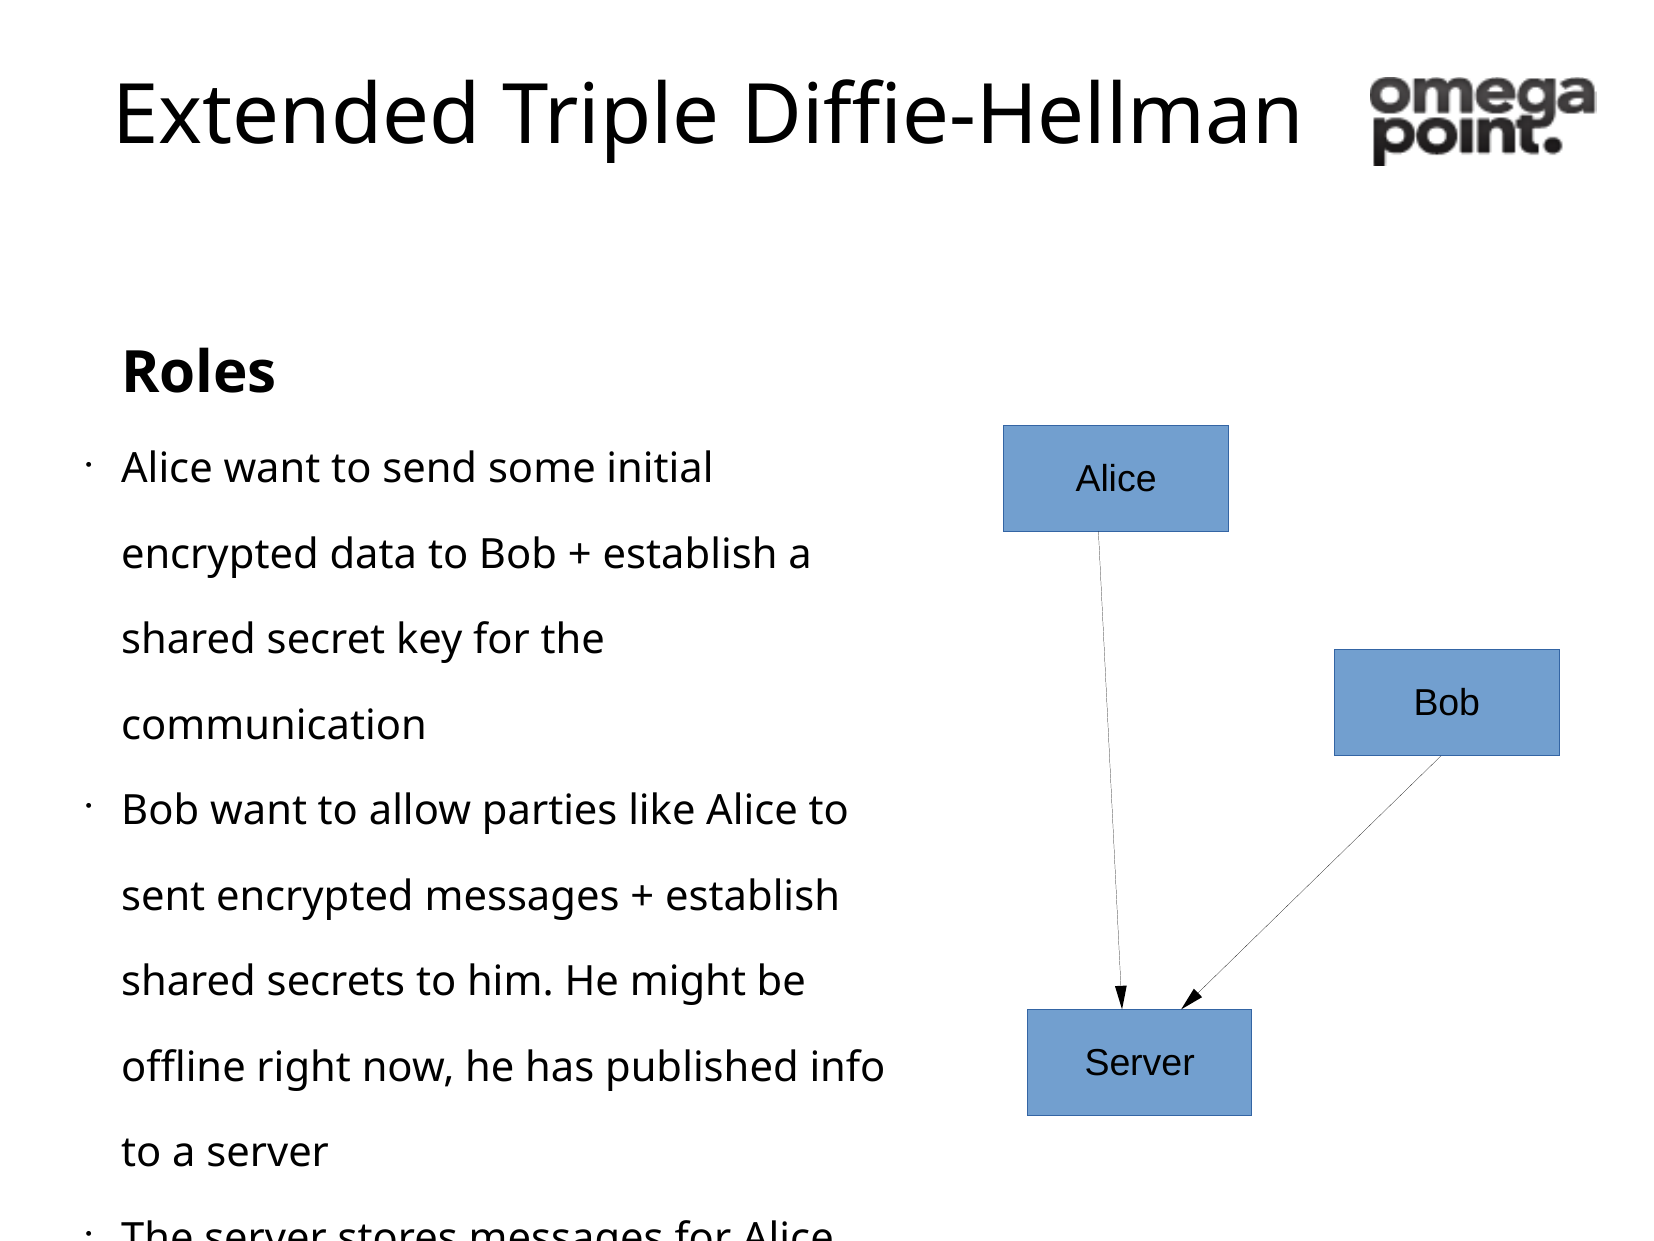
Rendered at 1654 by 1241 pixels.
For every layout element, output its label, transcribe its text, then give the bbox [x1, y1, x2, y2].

text_box Roles Alice want to send some initial encrypted data to Bob + establish a shared secret key for the communication Bob want to allow parties like Alice to sent encrypted messages + establish shared secrets to him. He might be offline right now, he has published info to a server The server stores messages for Alice and Bob to recieve and lets Bob publish data which the server might provide to parties like Alice [70, 283, 934, 1241]
text_box Alice [1003, 425, 1229, 532]
picture [1370, 77, 1597, 166]
text_box Server [1027, 1009, 1252, 1116]
text_box Extended Triple Diffie-Hellman [0, 0, 1453, 269]
text_box Bob [1334, 649, 1560, 756]
